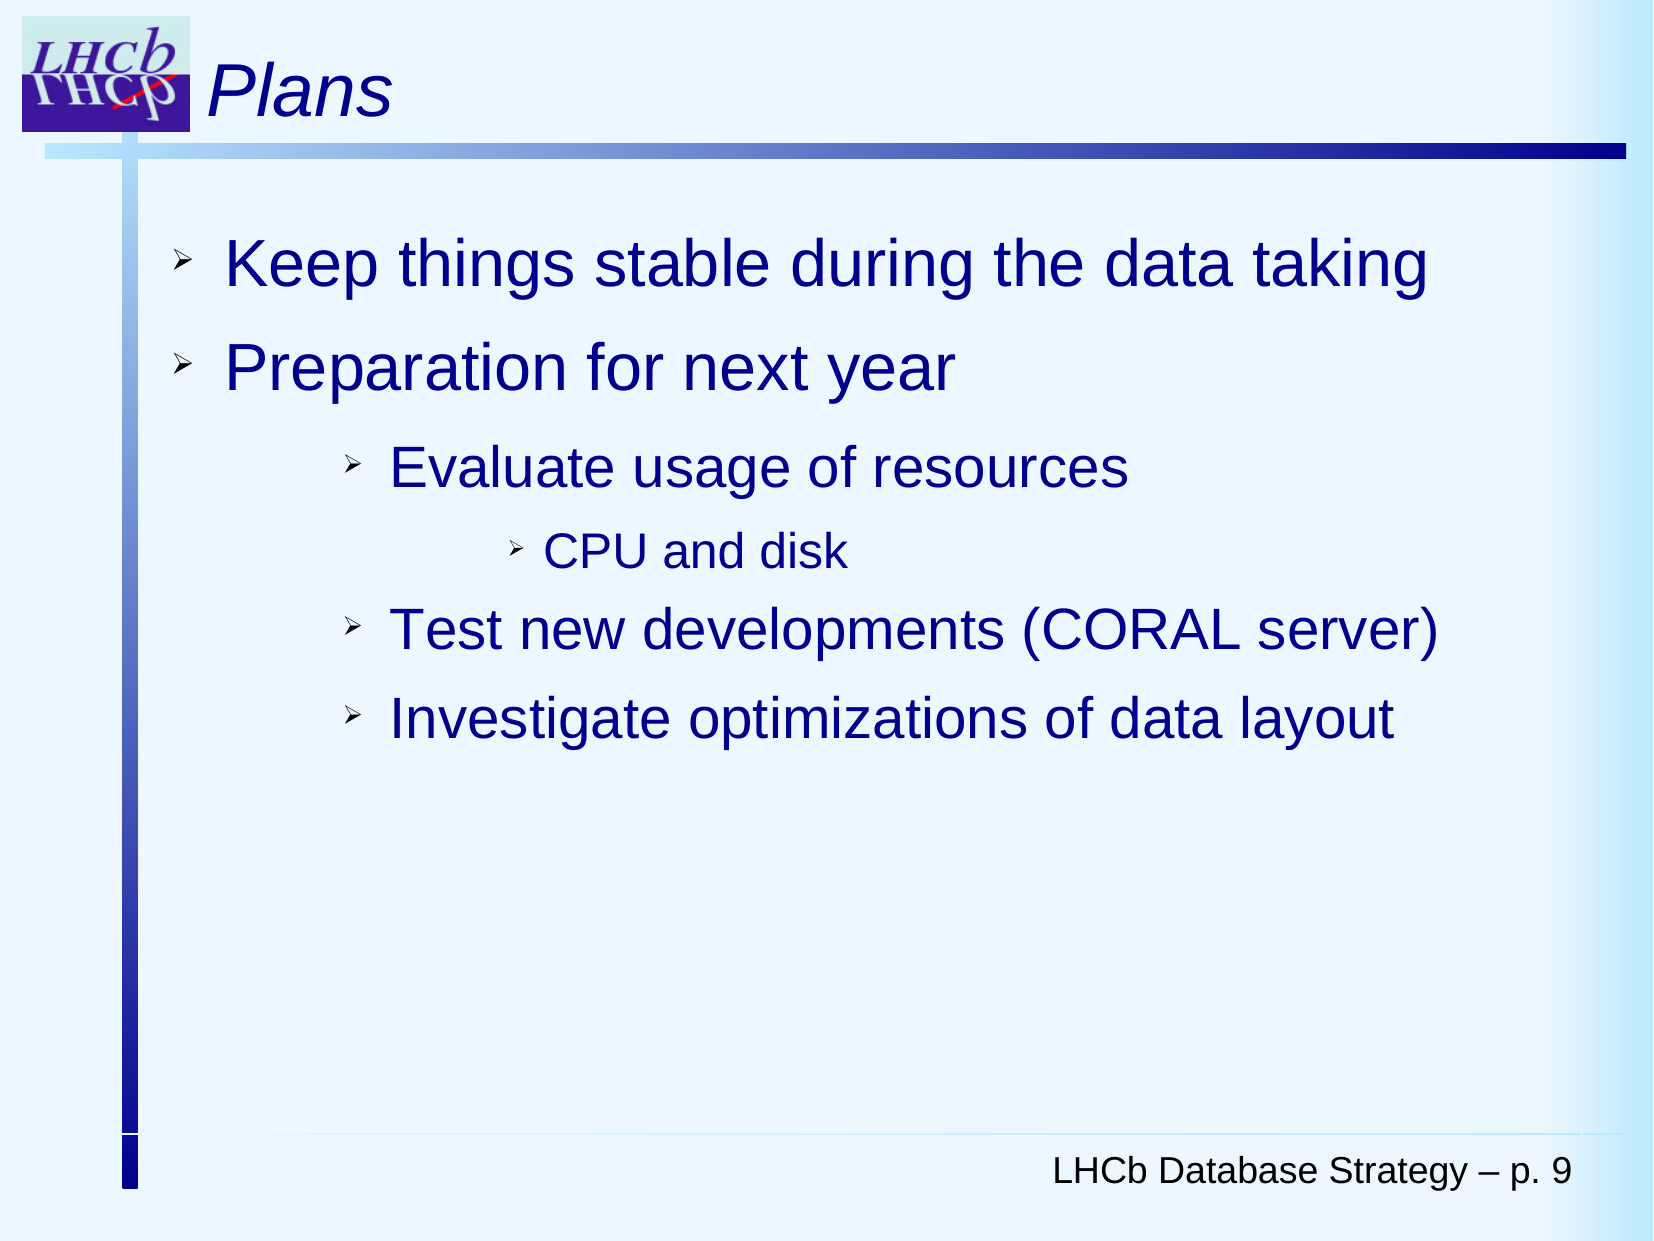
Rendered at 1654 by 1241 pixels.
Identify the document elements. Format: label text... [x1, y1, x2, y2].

title Plans [206, 0, 1582, 182]
list Keep things stable during the data taking Preparation for next year Evaluate usage of resources CPU and disk Test new developments (CORAL server) Investigate optimizations of data layout [153, 226, 1533, 1095]
picture [22, 16, 190, 132]
